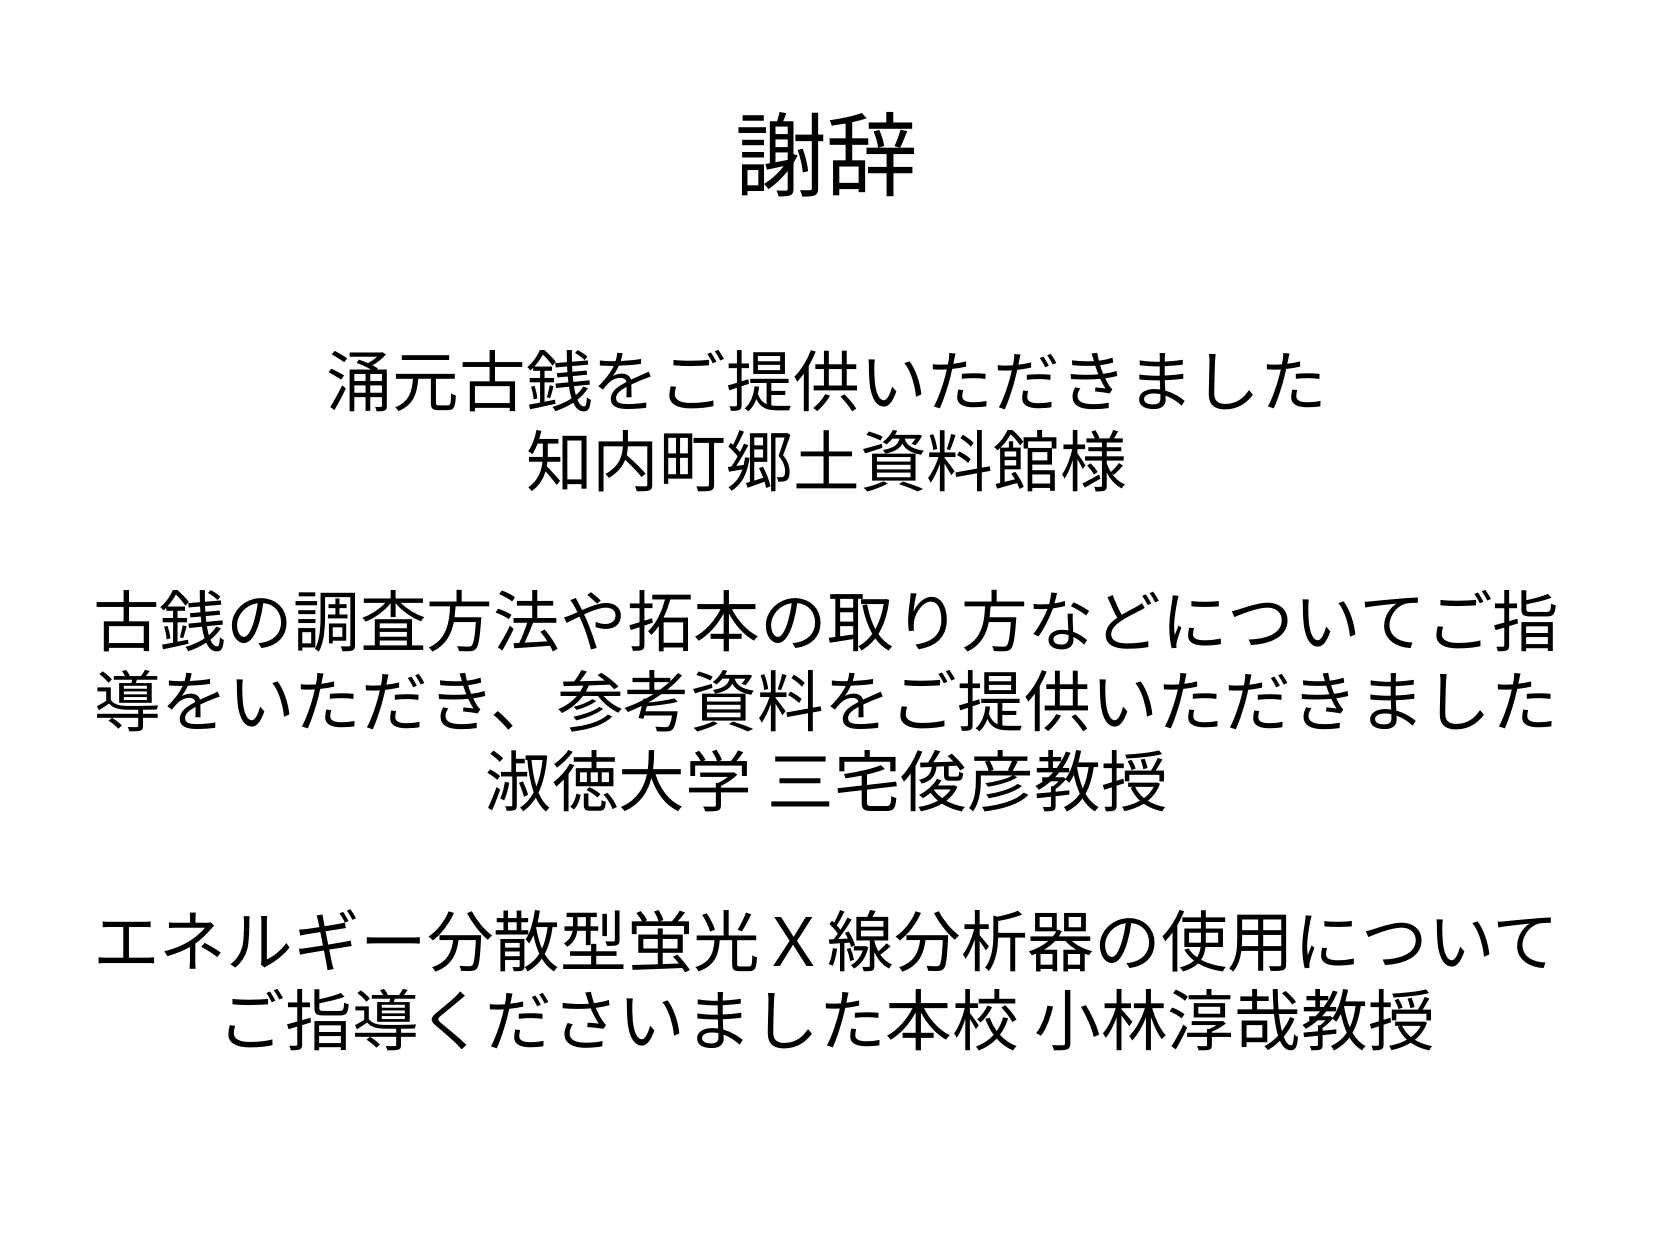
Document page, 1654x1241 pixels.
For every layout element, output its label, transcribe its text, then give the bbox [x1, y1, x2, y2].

title 謝辞 [82, 49, 1571, 257]
subtitle 涌元古銭をご提供いただきました 知内町郷土資料館様 古銭の調査方法や拓本の取り方などについてご指導をいただき、参考資料をご提供いただきました 淑徳大学 三宅俊彦教授 エネルギー分散型蛍光Ｘ線分析器の使用について ご指導くださいました本校 小林淳哉教授 [82, 297, 1571, 1102]
